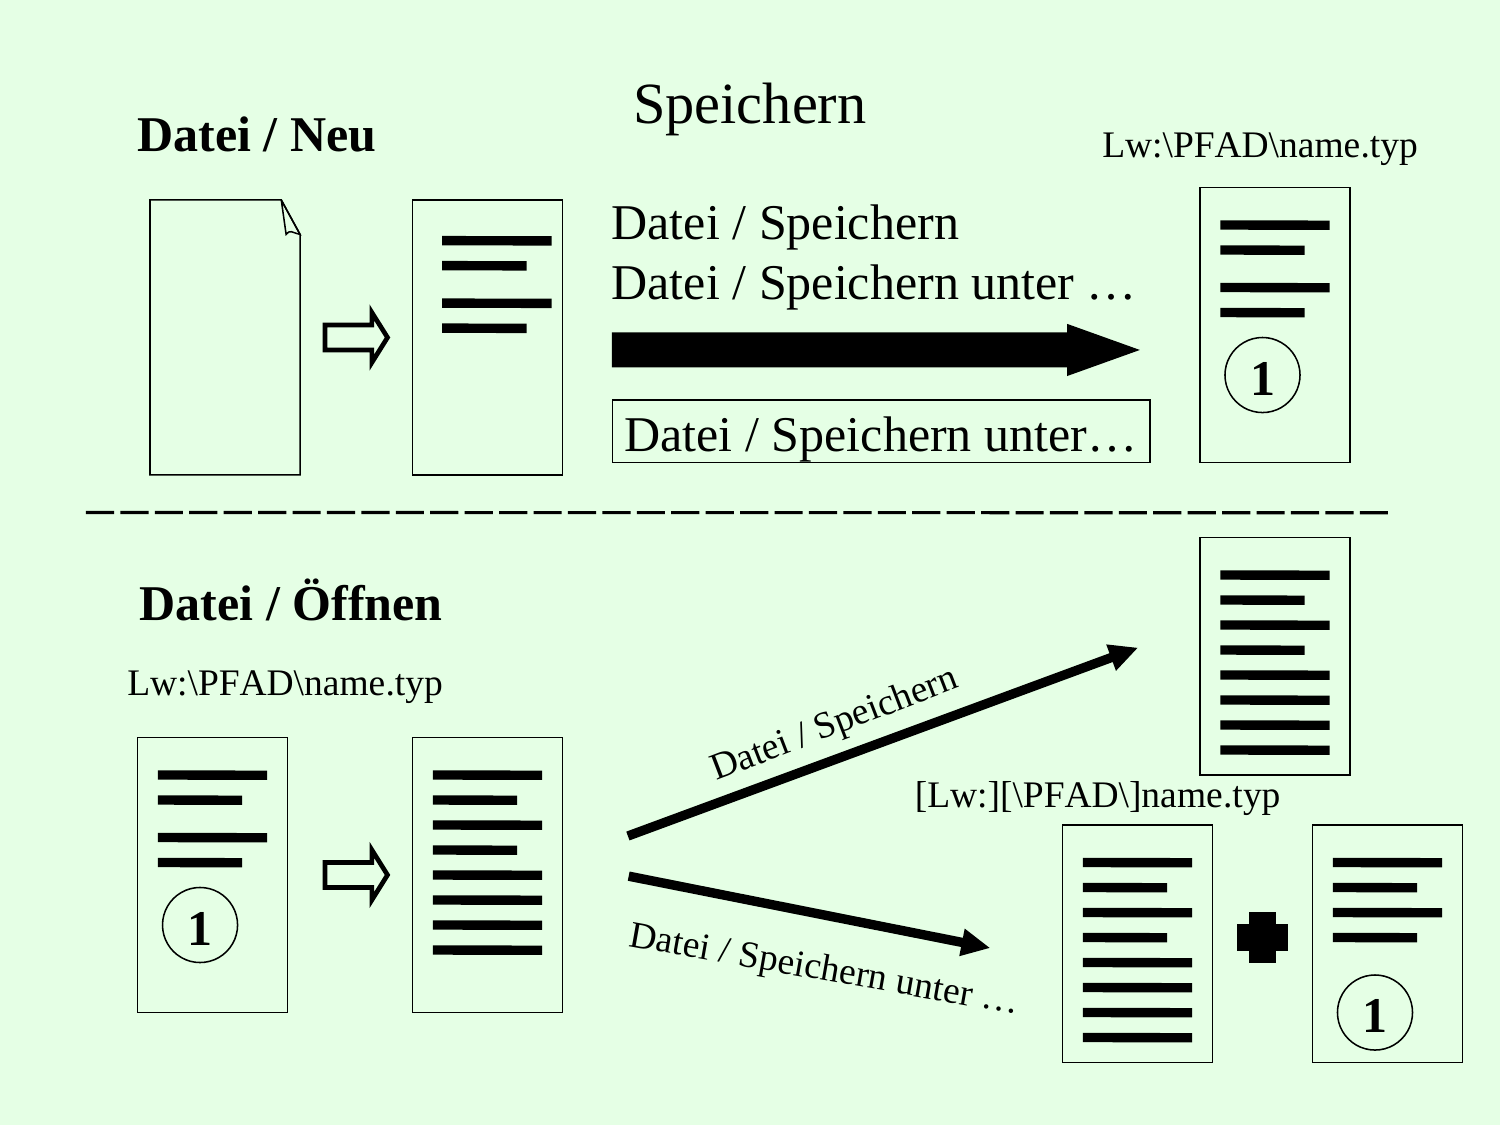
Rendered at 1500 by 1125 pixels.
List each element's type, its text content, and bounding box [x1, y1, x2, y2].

text_box Datei / Neu [122, 94, 392, 170]
text_box 1 [1337, 975, 1413, 1051]
text_box [612, 324, 1138, 376]
text_box Lw:\PFAD\name.typ [1087, 112, 1434, 173]
text_box Datei / Speichern unter … [610, 898, 1040, 1033]
text_box Datei / Öffnen [124, 562, 458, 638]
text_box 1 [162, 887, 238, 963]
text_box Datei / Speichern [686, 639, 980, 801]
text_box [Lw:][\PFAD\]name.typ [900, 762, 1296, 823]
text_box Datei / Speichern Datei / Speichern unter … [596, 181, 1153, 318]
text_box [1237, 912, 1288, 963]
text_box Lw:\PFAD\name.typ [112, 649, 459, 711]
text_box Datei / Speichern unter… [612, 399, 1150, 463]
title Speichern [112, 37, 1388, 163]
text_box 1 [1224, 337, 1301, 413]
